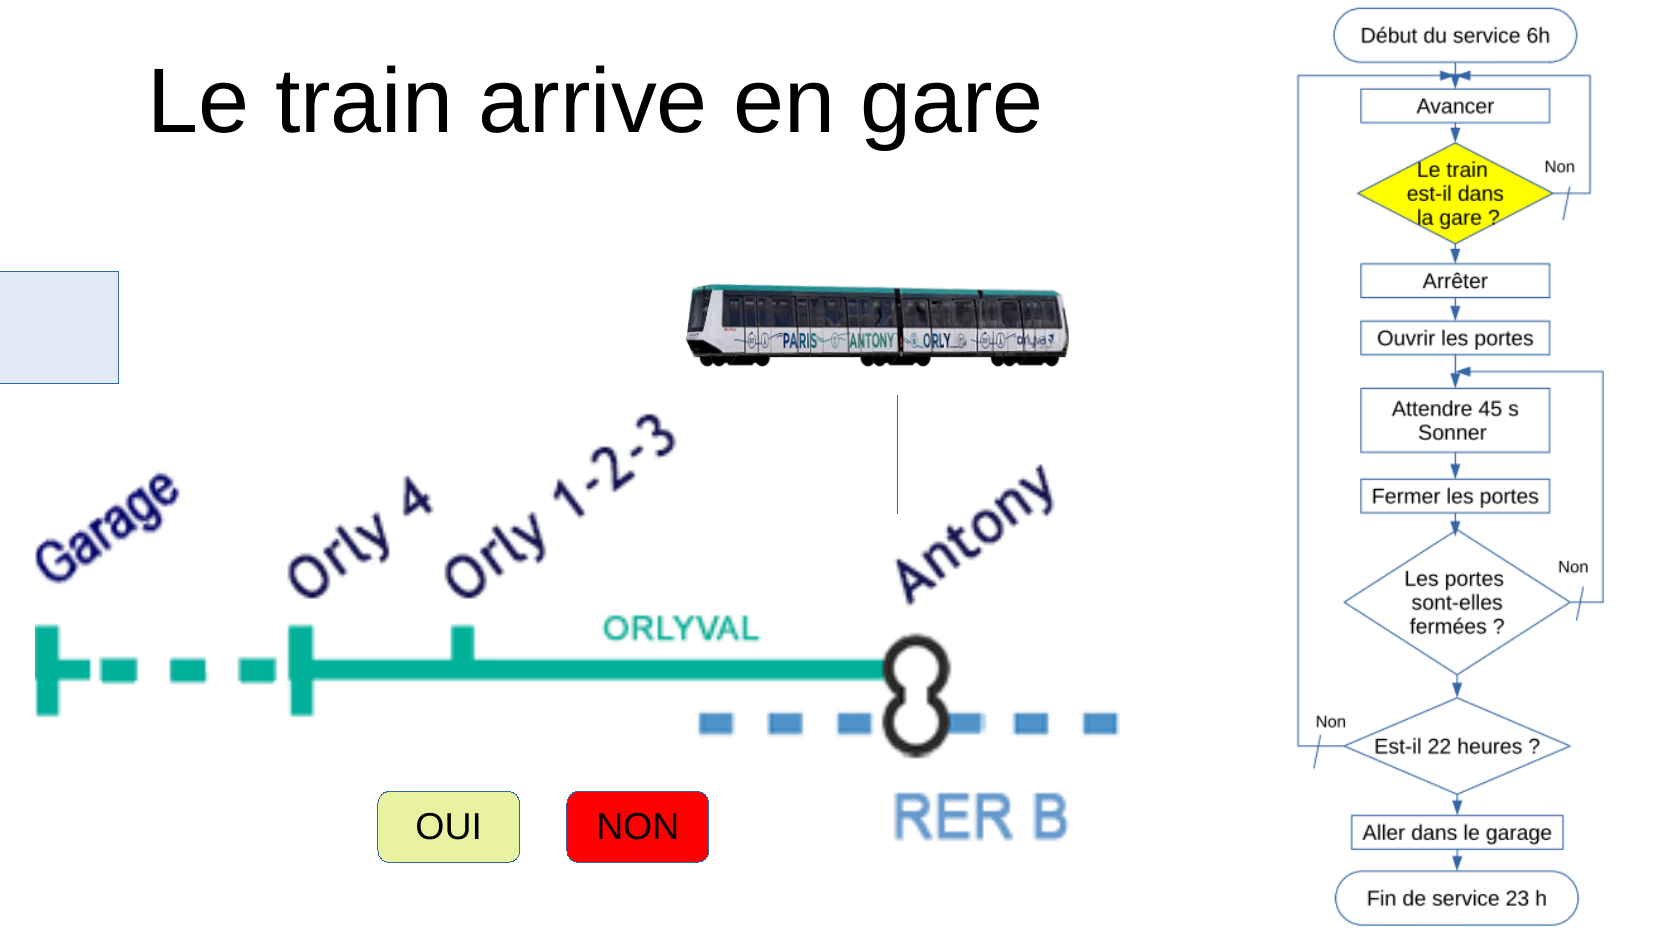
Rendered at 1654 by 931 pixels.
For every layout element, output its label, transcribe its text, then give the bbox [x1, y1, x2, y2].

title Le train arrive en gare [35, 0, 1158, 203]
text_box OUI [377, 791, 520, 863]
picture [685, 283, 1069, 367]
picture [1287, 0, 1628, 931]
text_box [0, 271, 119, 384]
text_box NON [566, 791, 709, 863]
picture [35, 383, 1123, 886]
